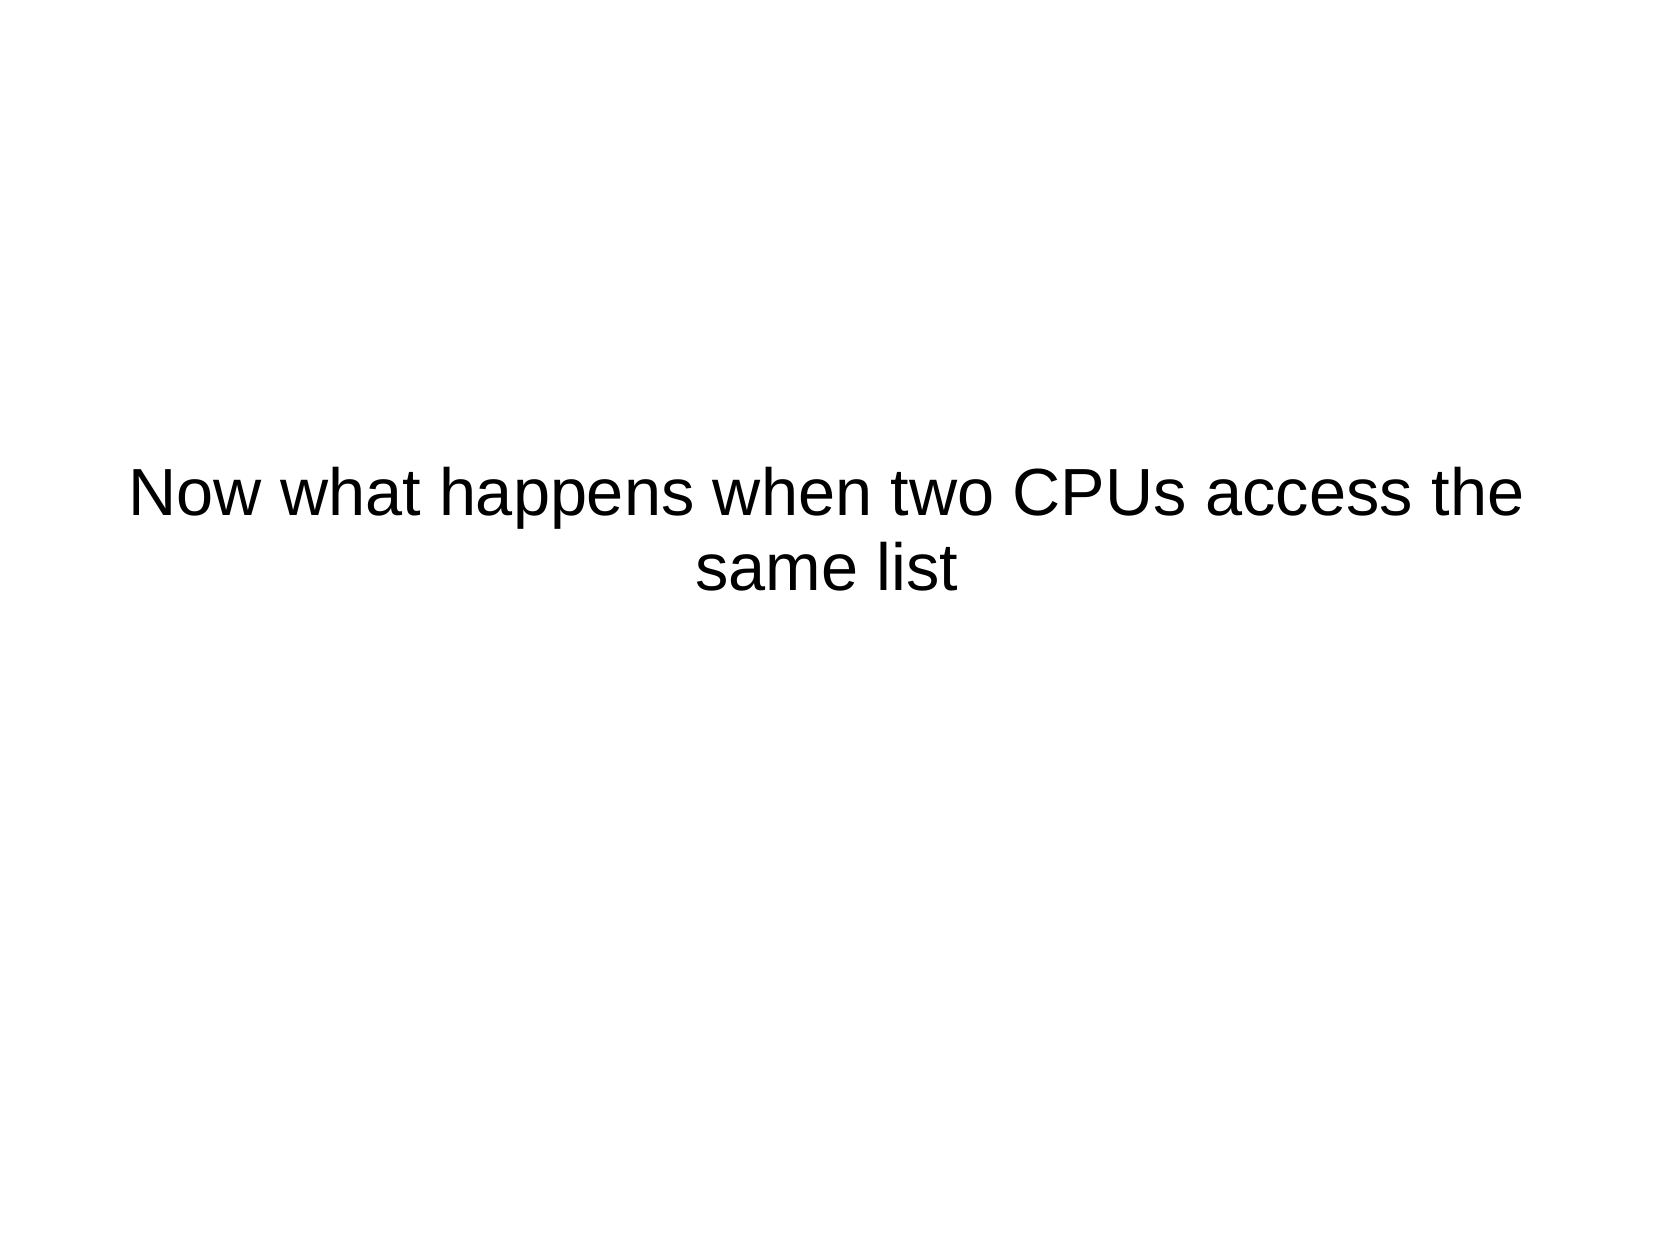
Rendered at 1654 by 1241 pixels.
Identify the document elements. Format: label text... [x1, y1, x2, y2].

subtitle Now what happens when two CPUs access the same list [82, 49, 1571, 1010]
